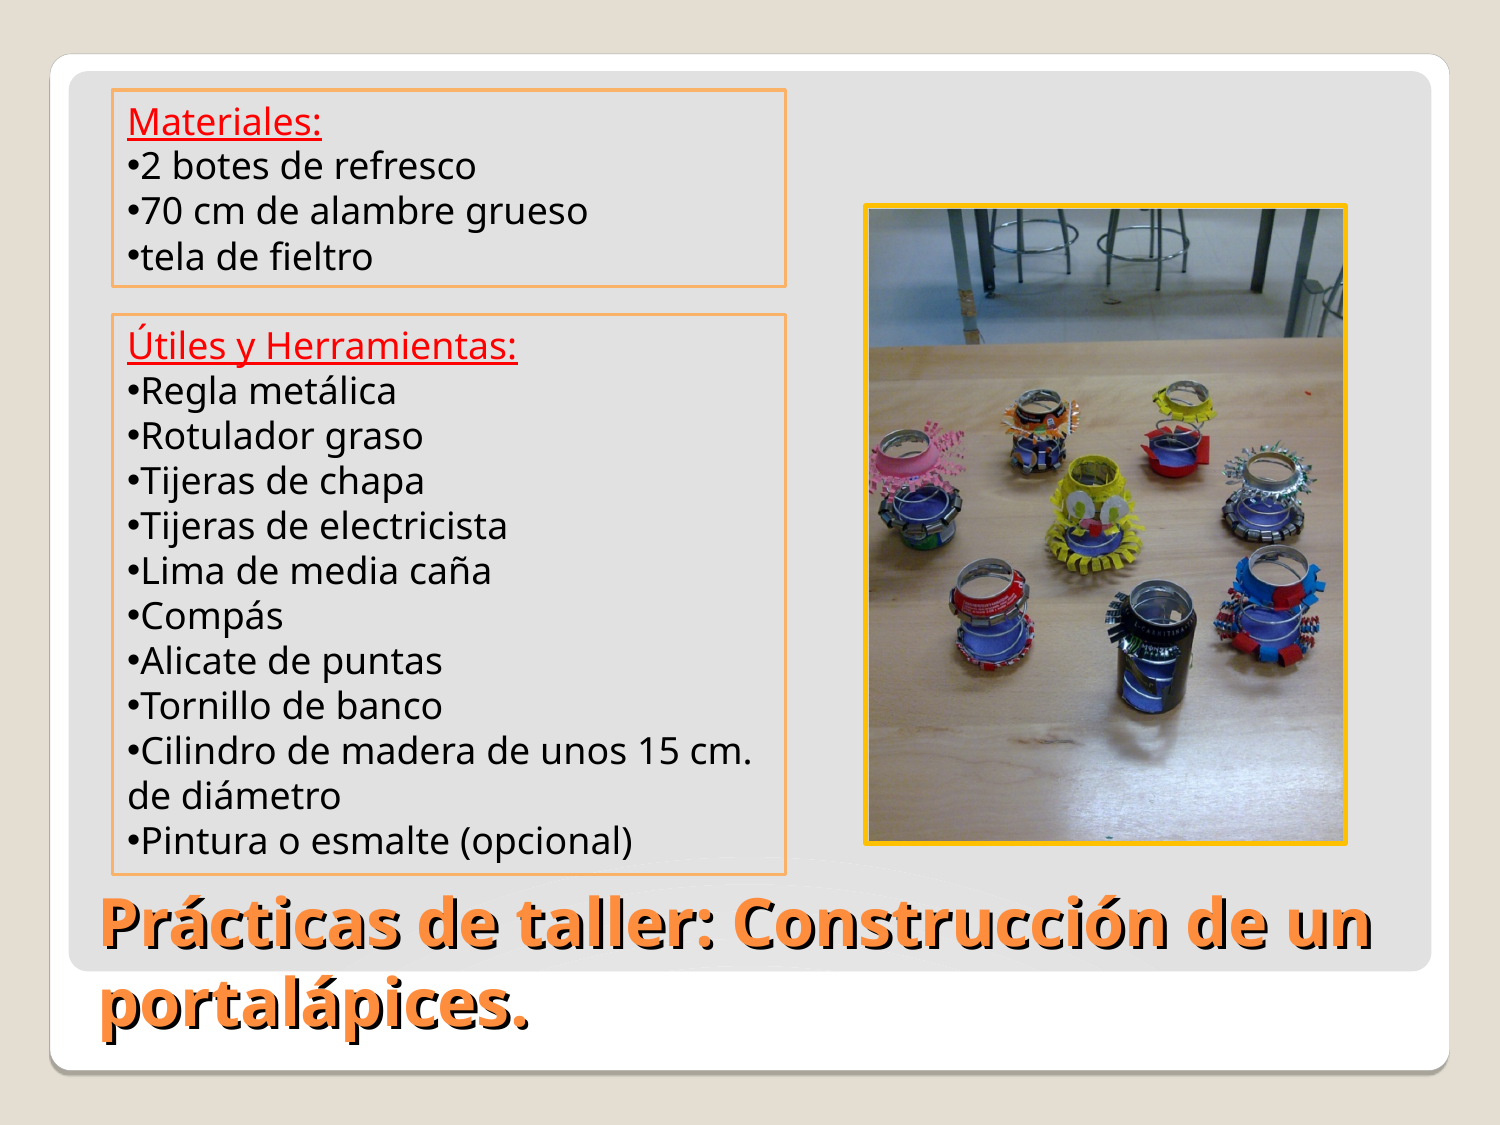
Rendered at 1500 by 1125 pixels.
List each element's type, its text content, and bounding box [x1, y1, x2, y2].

text_box Útiles y Herramientas: Regla metálica Rotulador graso Tijeras de chapa Tijeras de electricista Lima de media caña Compás Alicate de puntas Tornillo de banco Cilindro de madera de unos 15 cm. de diámetro Pintura o esmalte (opcional) [112, 314, 786, 875]
title Prácticas de taller: Construcción de un portalápices. [82, 857, 1426, 1047]
text_box Materiales: 2 botes de refresco 70 cm de alambre grueso tela de fieltro [112, 90, 786, 287]
picture [868, 208, 1343, 842]
